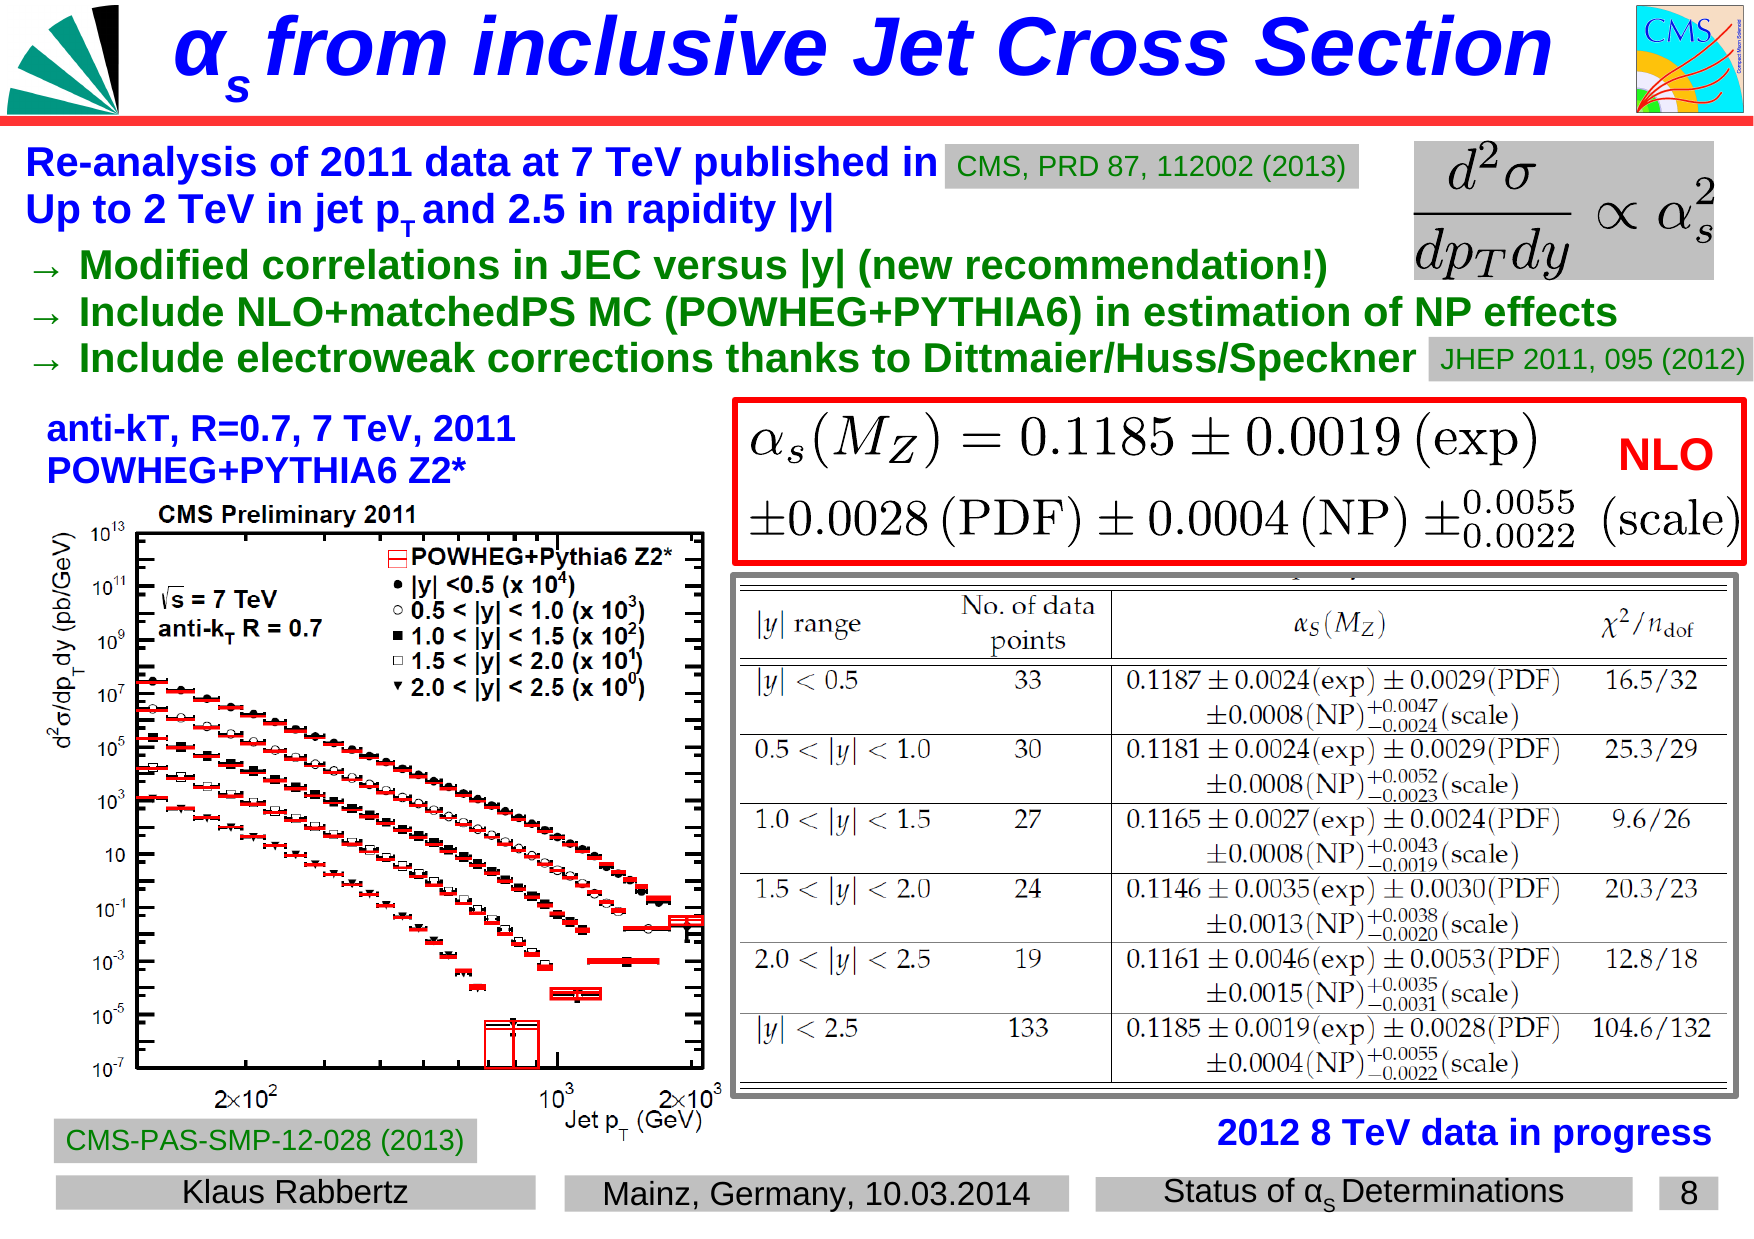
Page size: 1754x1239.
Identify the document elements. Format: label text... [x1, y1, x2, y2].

title αs from inclusive Jet Cross Section [123, 0, 1606, 114]
text_box CMS, PRD 87, 112002 (2013) [944, 144, 1358, 189]
text_box CMS-PAS-SMP-12-028 (2013) [53, 1118, 475, 1164]
text_box NLO [1606, 423, 1727, 487]
picture [1413, 140, 1715, 281]
text_box 2012 8 TeV data in progress [1205, 1105, 1722, 1160]
picture [7, 5, 119, 116]
text_box Re-analysis of 2011 data at 7 TeV published in Up to 2 TeV in jet pT and 2.5 in rapidity |y| → Modified correlations in JEC versus |y| (new recommendation!) → Include NLO+matchedPS MC (POWHEG+PYTHIA6) in estimation of NP effects → Include electroweak corrections thanks to Dittmaier/Huss/Speckner [13, 133, 1727, 330]
text_box JHEP 2011, 095 (2012) [1428, 336, 1754, 382]
text_box anti-kT, R=0.7, 7 TeV, 2011 POWHEG+PYTHIA6 Z2* [34, 401, 516, 498]
text_box [748, 412, 1542, 469]
picture [735, 578, 1734, 1094]
picture [44, 499, 725, 1146]
picture [1636, 5, 1744, 113]
text_box [747, 489, 1741, 548]
